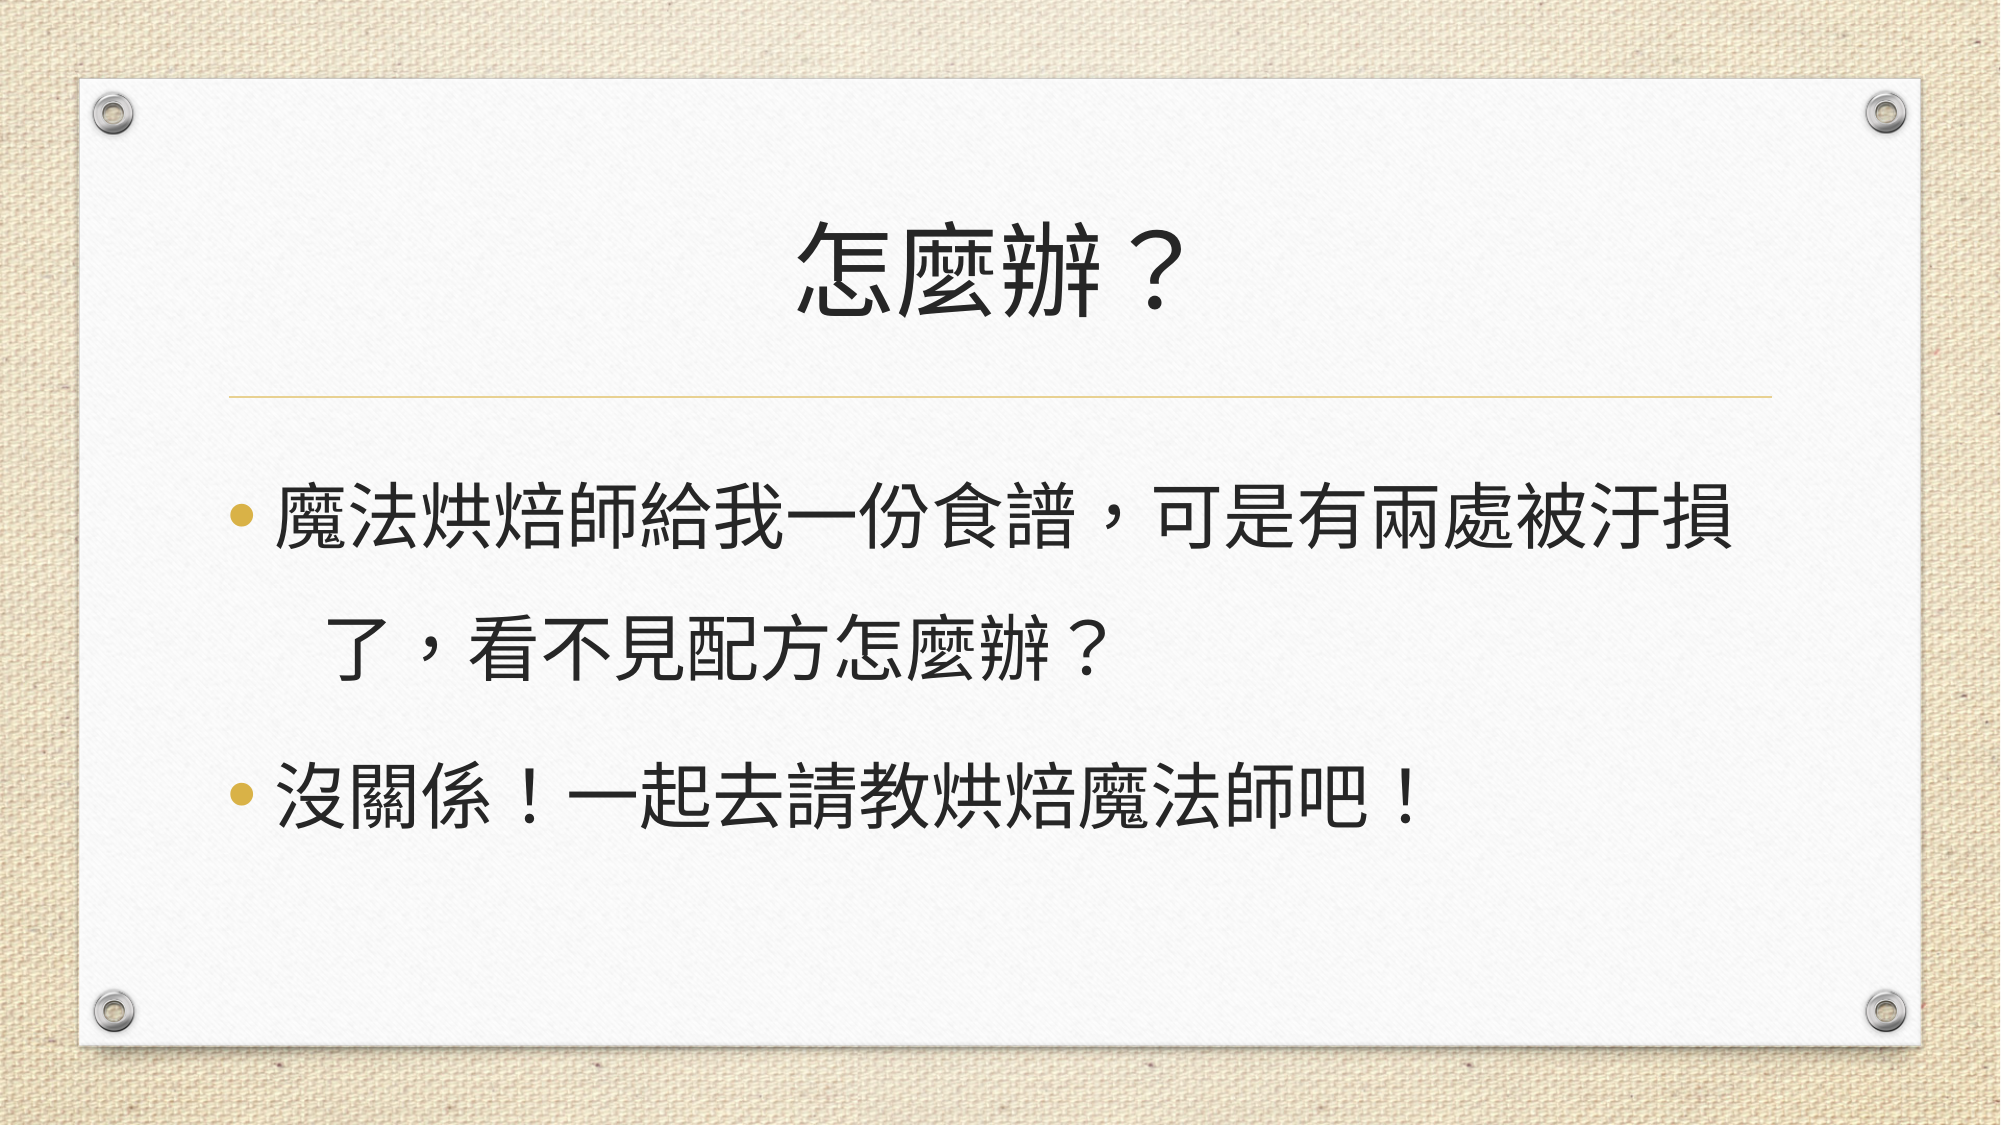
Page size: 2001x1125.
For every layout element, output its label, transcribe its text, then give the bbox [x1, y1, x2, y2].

list 魔法烘焙師給我一份食譜，可是有兩處被汙損了，看不見配方怎麼辦？ 沒關係！一起去請教烘焙魔法師吧！ [212, 419, 1788, 964]
title 怎麼辦？ [212, 161, 1788, 376]
